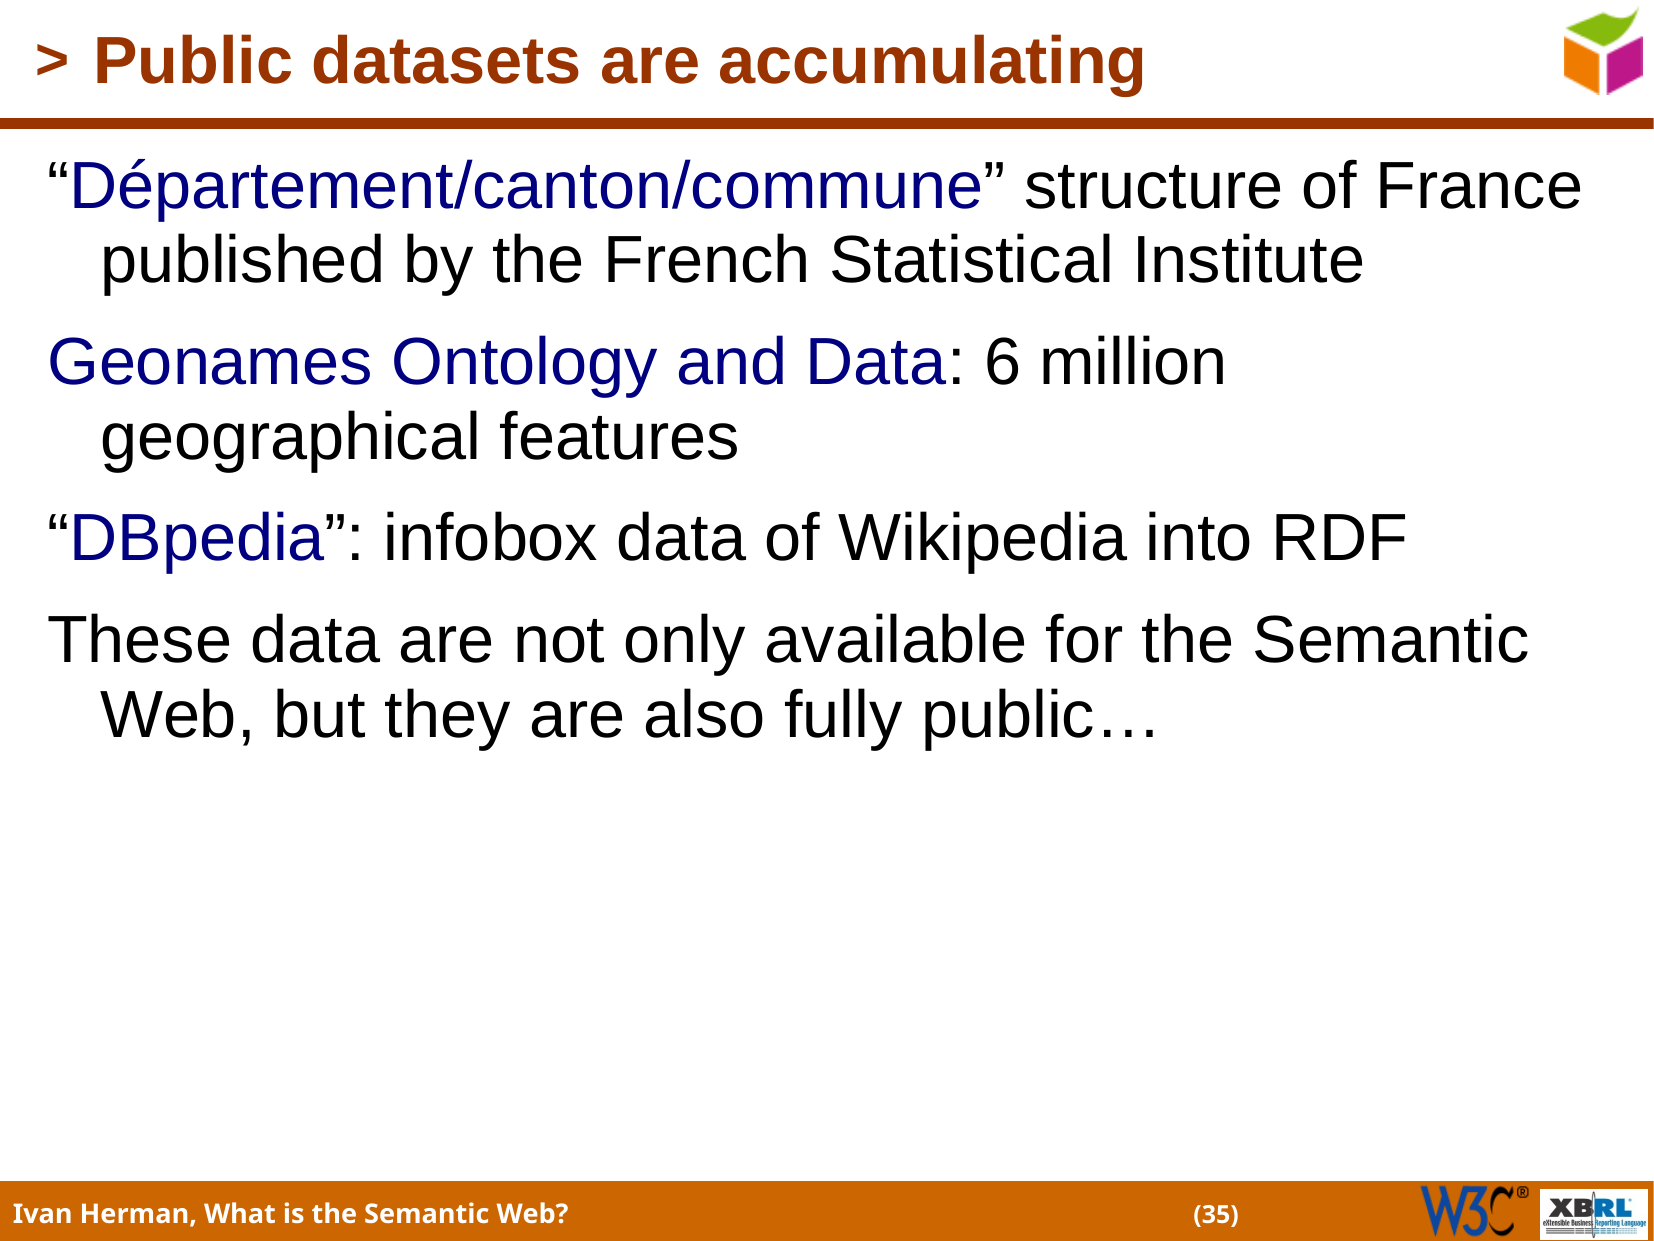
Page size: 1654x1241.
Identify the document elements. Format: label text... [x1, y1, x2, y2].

picture [1540, 1189, 1648, 1240]
title Public datasets are accumulating [93, 0, 1493, 119]
list “Département/canton/commune” structure of France published by the French Statistical Institute Geonames Ontology and Data: 6 million geographical features “DBpedia”: infobox data of Wikipedia into RDF These data are not only available for the Semantic Web, but they are also fully public… [29, 147, 1624, 1119]
picture [1564, 5, 1643, 95]
picture [1417, 1183, 1533, 1240]
